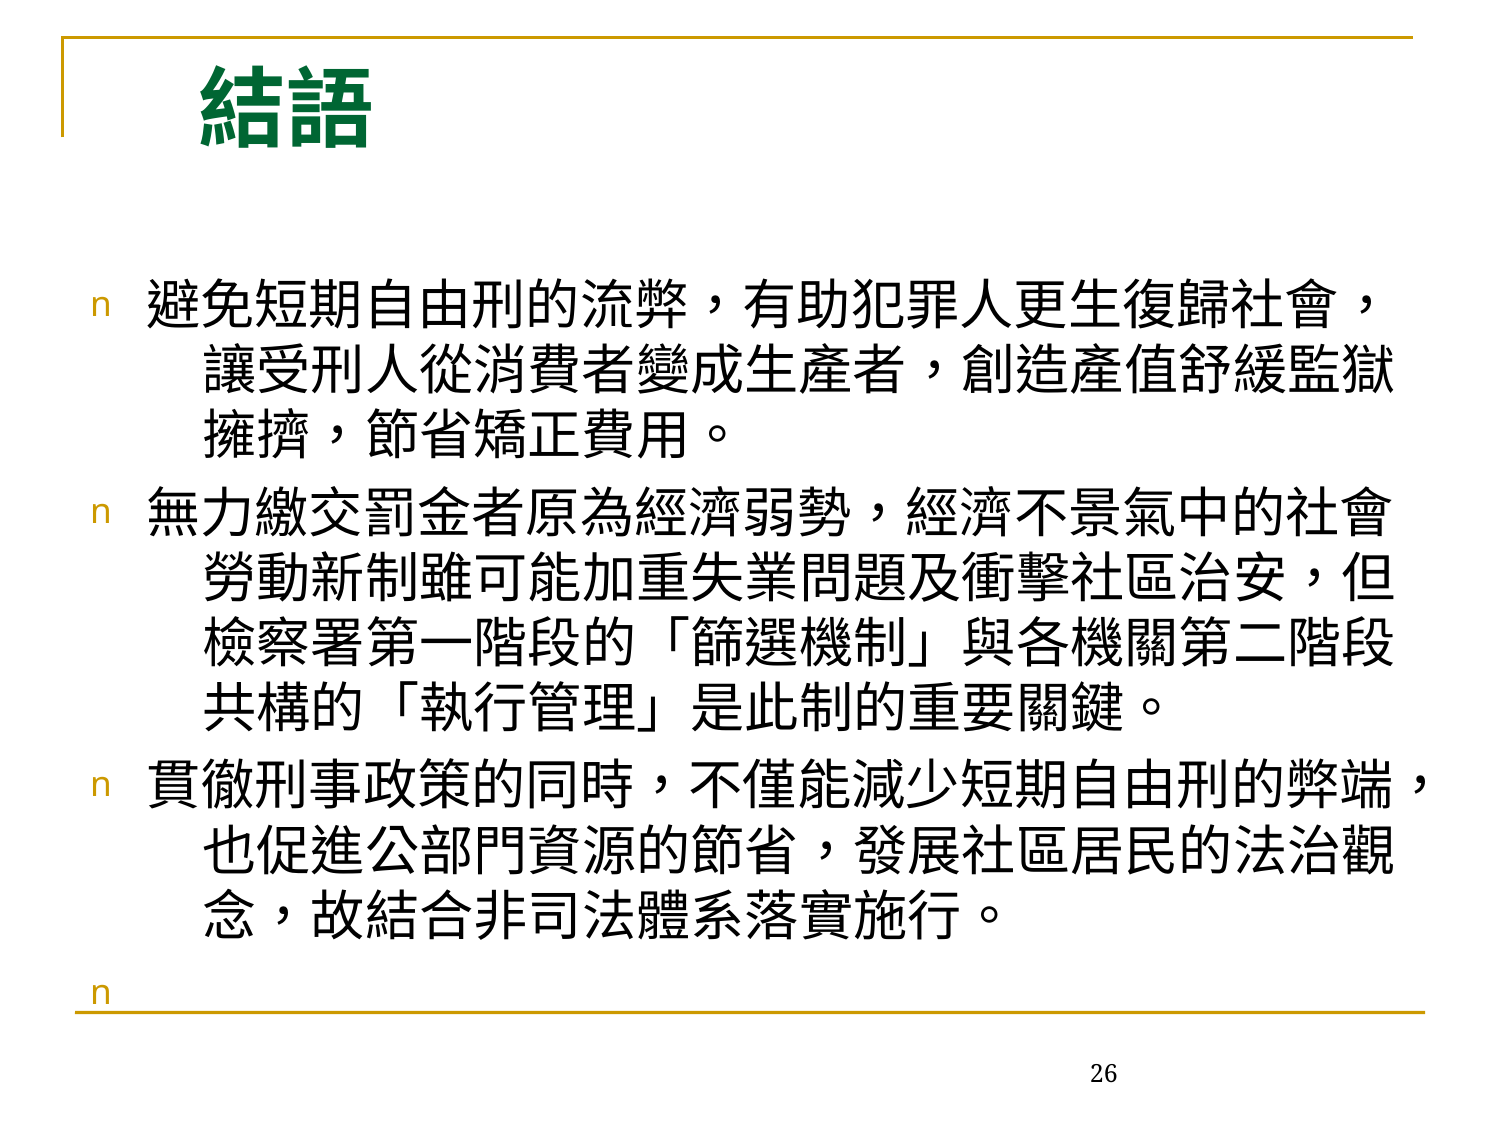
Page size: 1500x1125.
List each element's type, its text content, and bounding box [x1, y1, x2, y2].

text_box [1074, 1024, 1426, 1100]
list 避免短期自由刑的流弊，有助犯罪人更生復歸社會，讓受刑人從消費者變成生產者，創造產值舒緩監獄擁擠，節省矯正費用。 無力繳交罰金者原為經濟弱勢，經濟不景氣中的社會勞動新制雖可能加重失業問題及衝擊社區治安，但檢察署第一階段的「篩選機制」與各機關第二階段共構的「執行管理」是此制的重要關鍵。 貫徹刑事政策的同時，不僅能減少短期自由刑的弊端，也促進公部門資源的節省，發展社區居民的法治觀念，故結合非司法體系落實施行。 [75, 262, 1426, 1006]
title 結語 [75, 45, 1426, 233]
